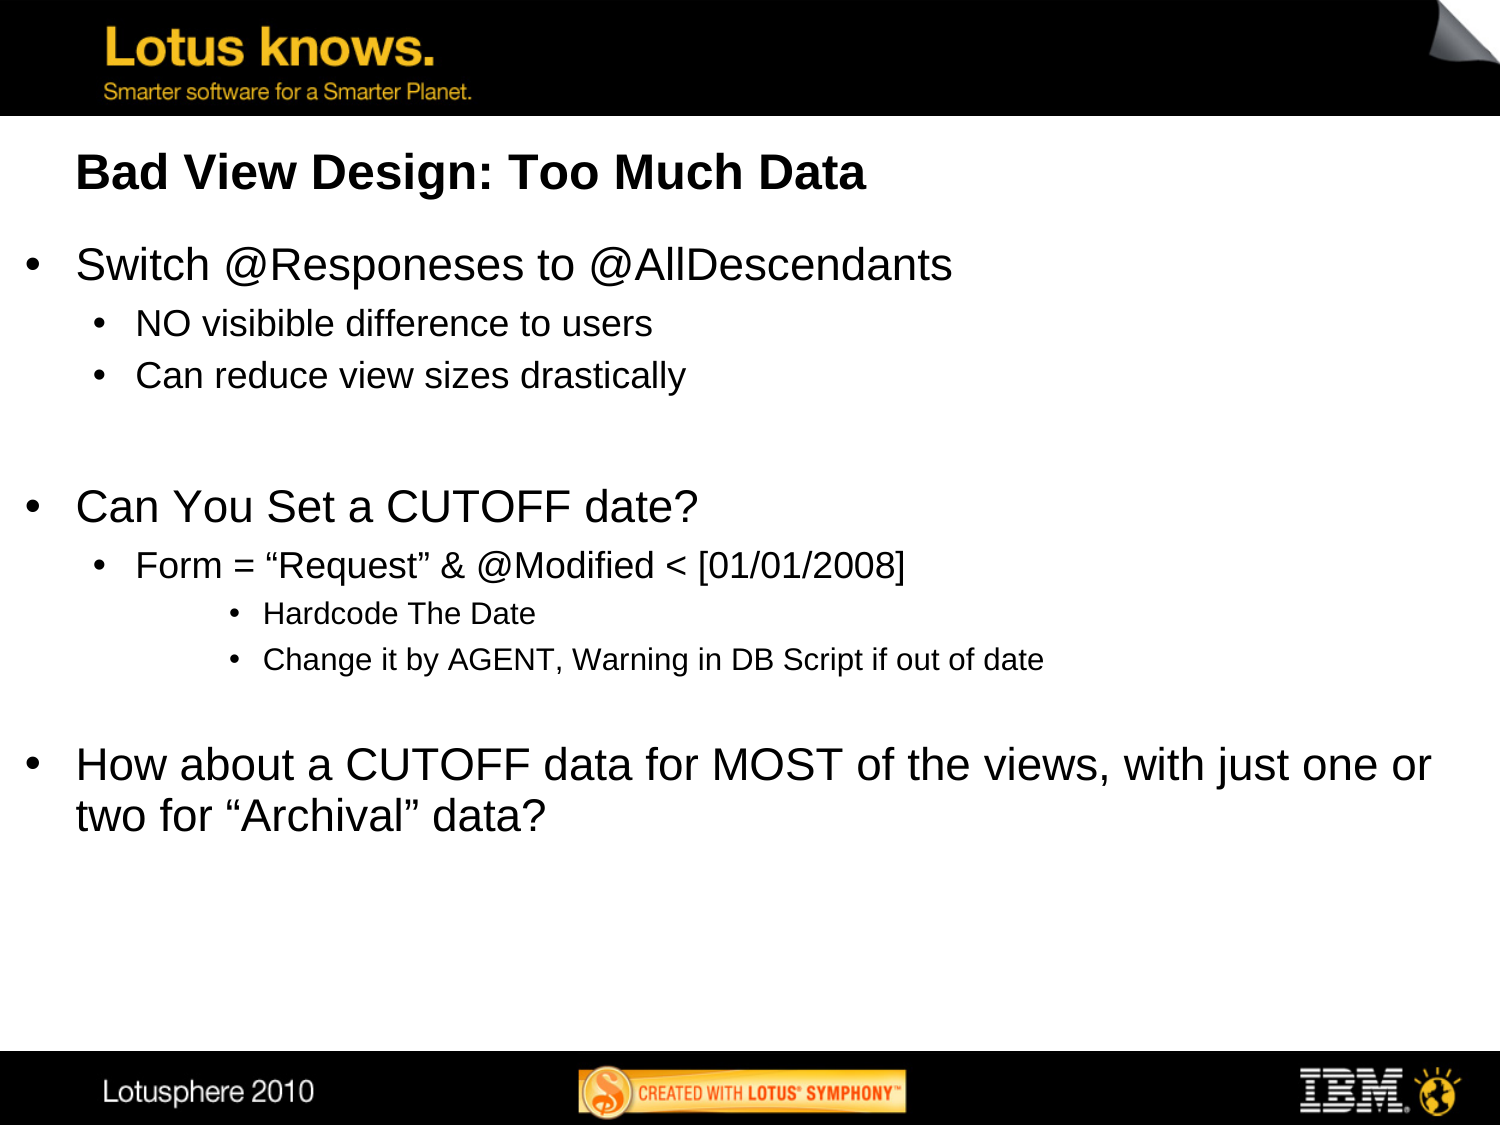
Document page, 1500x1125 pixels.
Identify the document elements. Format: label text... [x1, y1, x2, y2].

title Bad View Design: Too Much Data [74, 137, 1475, 200]
list Switch @Responeses to @AllDescendants NO visibible difference to users Can reduce view sizes drastically Can You Set a CUTOFF date? Form = “Request” & @Modified < [01/01/2008] Hardcode The Date Change it by AGENT, Warning in DB Script if out of date How about a CUTOFF data for MOST of the views, with just one or two for “Archival” data? [24, 237, 1476, 1026]
picture [0, 0, 1500, 114]
picture [0, 1053, 1500, 1125]
